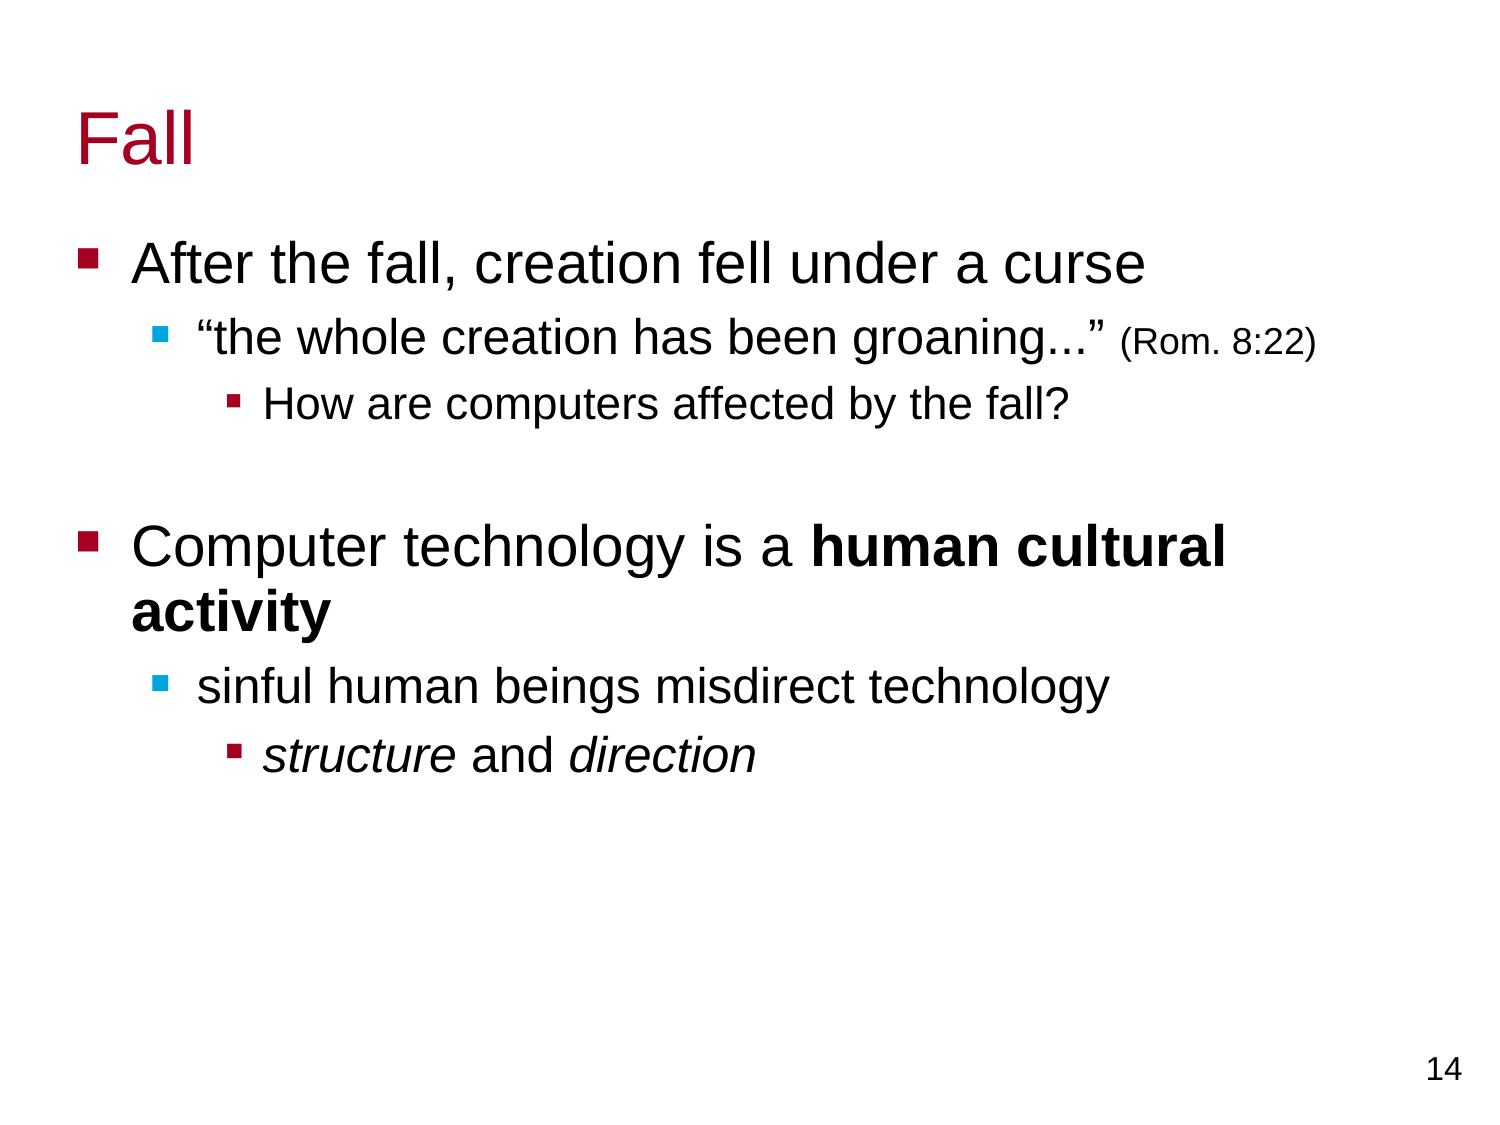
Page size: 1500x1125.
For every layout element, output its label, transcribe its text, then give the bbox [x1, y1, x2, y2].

title Fall [75, 44, 1425, 233]
list After the fall, creation fell under a curse “the whole creation has been groaning...” (Rom. 8:22) How are computers affected by the fall? Computer technology is a human cultural activity sinful human beings misdirect technology structure and direction [75, 230, 1394, 1052]
